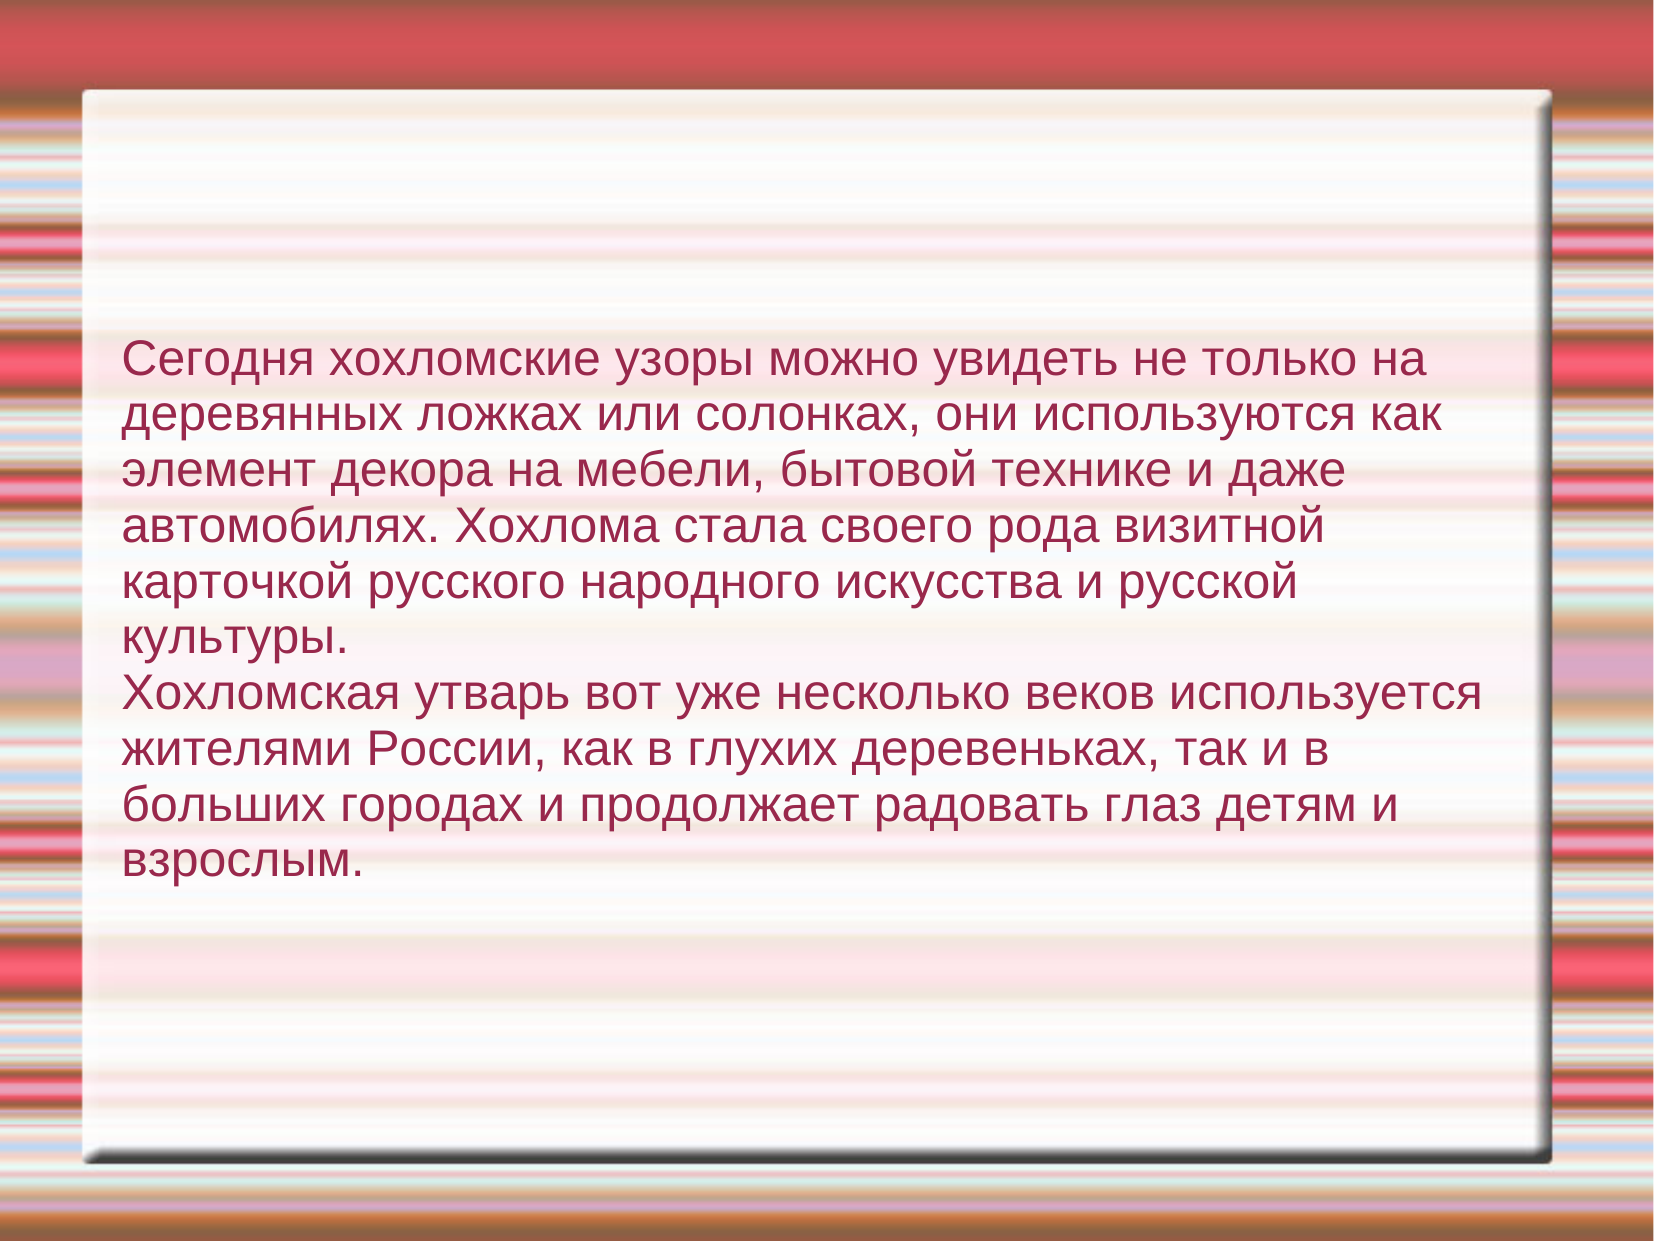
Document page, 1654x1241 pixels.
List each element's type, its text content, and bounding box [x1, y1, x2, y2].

picture [0, 0, 1654, 1241]
subtitle Сегодня хохломские узоры можно увидеть не только на деревянных ложках или солонках, они используются как элемент декора на мебели, бытовой технике и даже автомобилях. Хохлома стала своего рода визитной карточкой русского народного искусства и русской культуры. Хохломская утварь вот уже несколько веков используется жителями России, как в глухих деревеньках, так и в больших городах и продолжает радовать глаз детям и взрослым. [121, 91, 1534, 1127]
